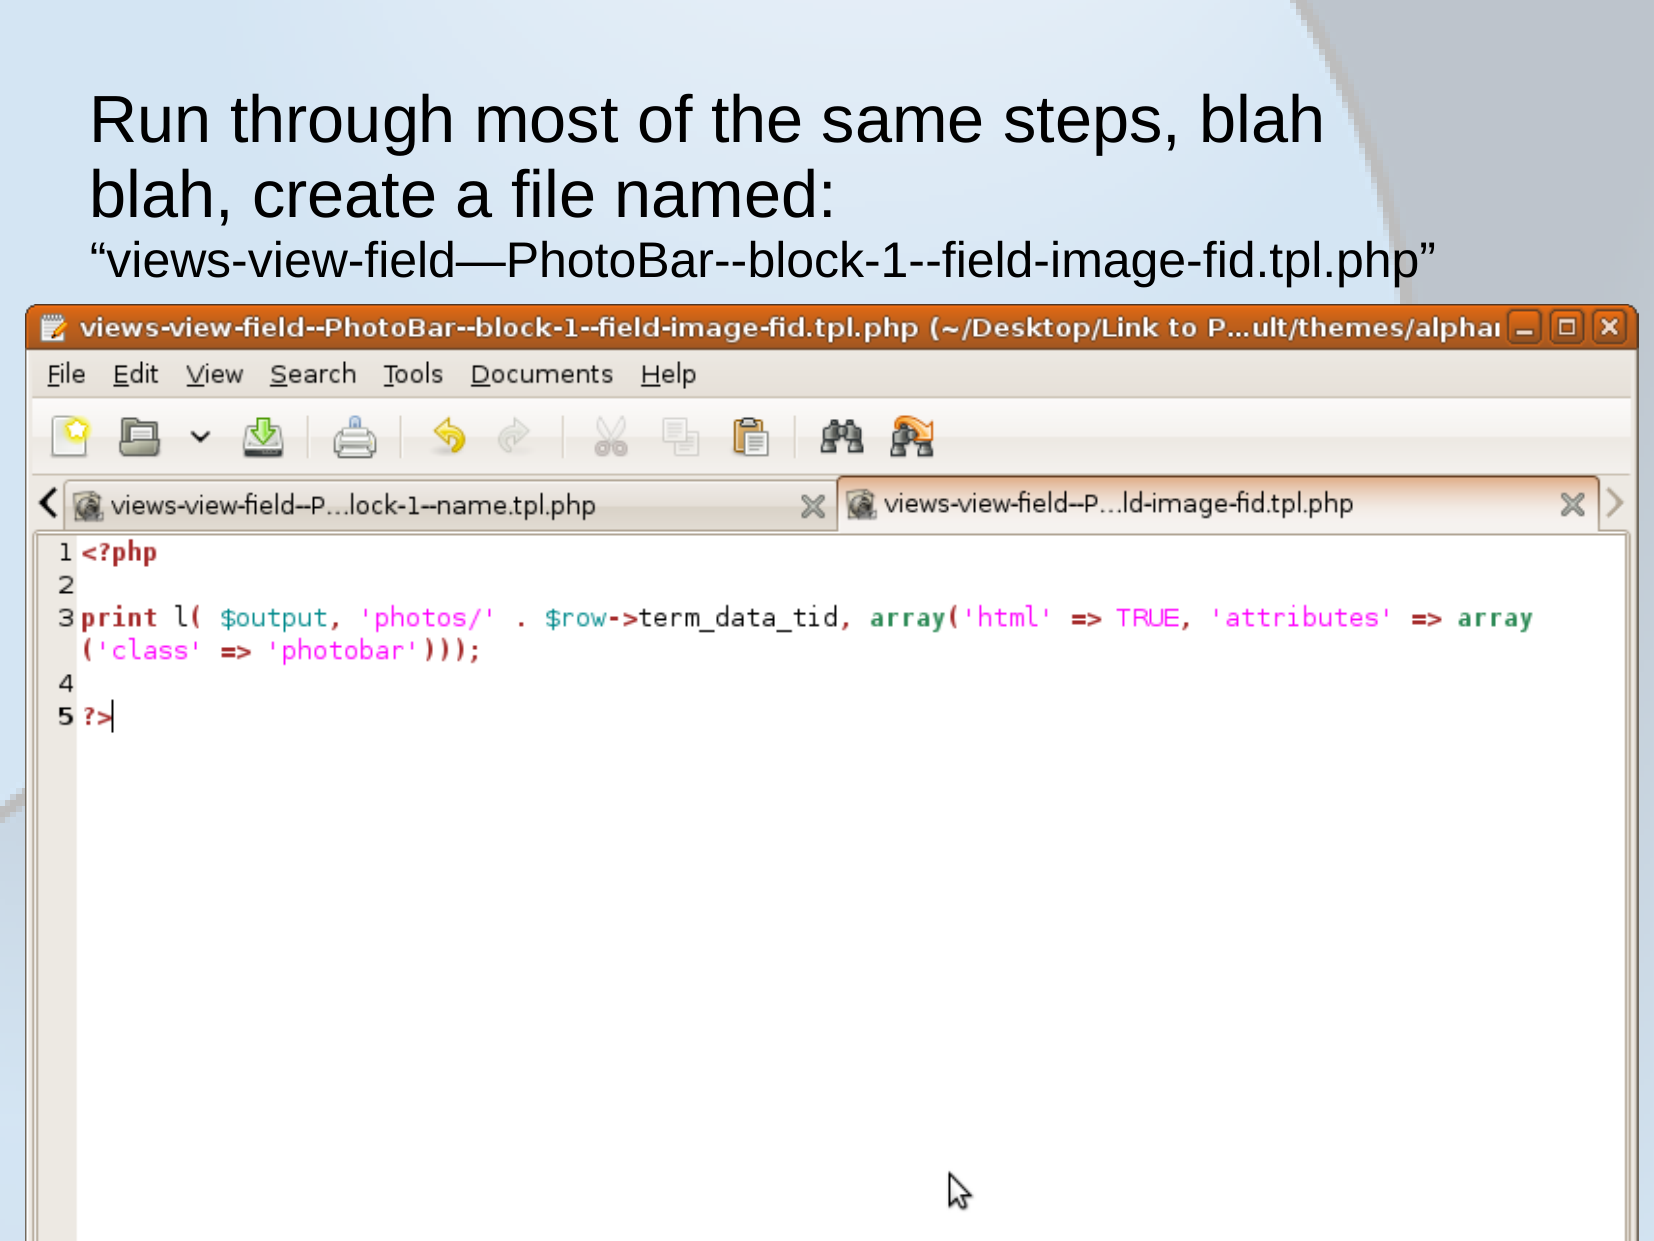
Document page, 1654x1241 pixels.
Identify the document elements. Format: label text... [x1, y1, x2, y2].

text_box Run through most of the same steps, blah blah, create a file named: “views-view-field—PhotoBar--block-1--field-image-fid.tpl.php” Paste that stuff into it Modify and make it awesome, in this case we make the thumbnail a link to it's gallery page [75, 75, 1463, 304]
picture [0, 0, 1654, 1241]
